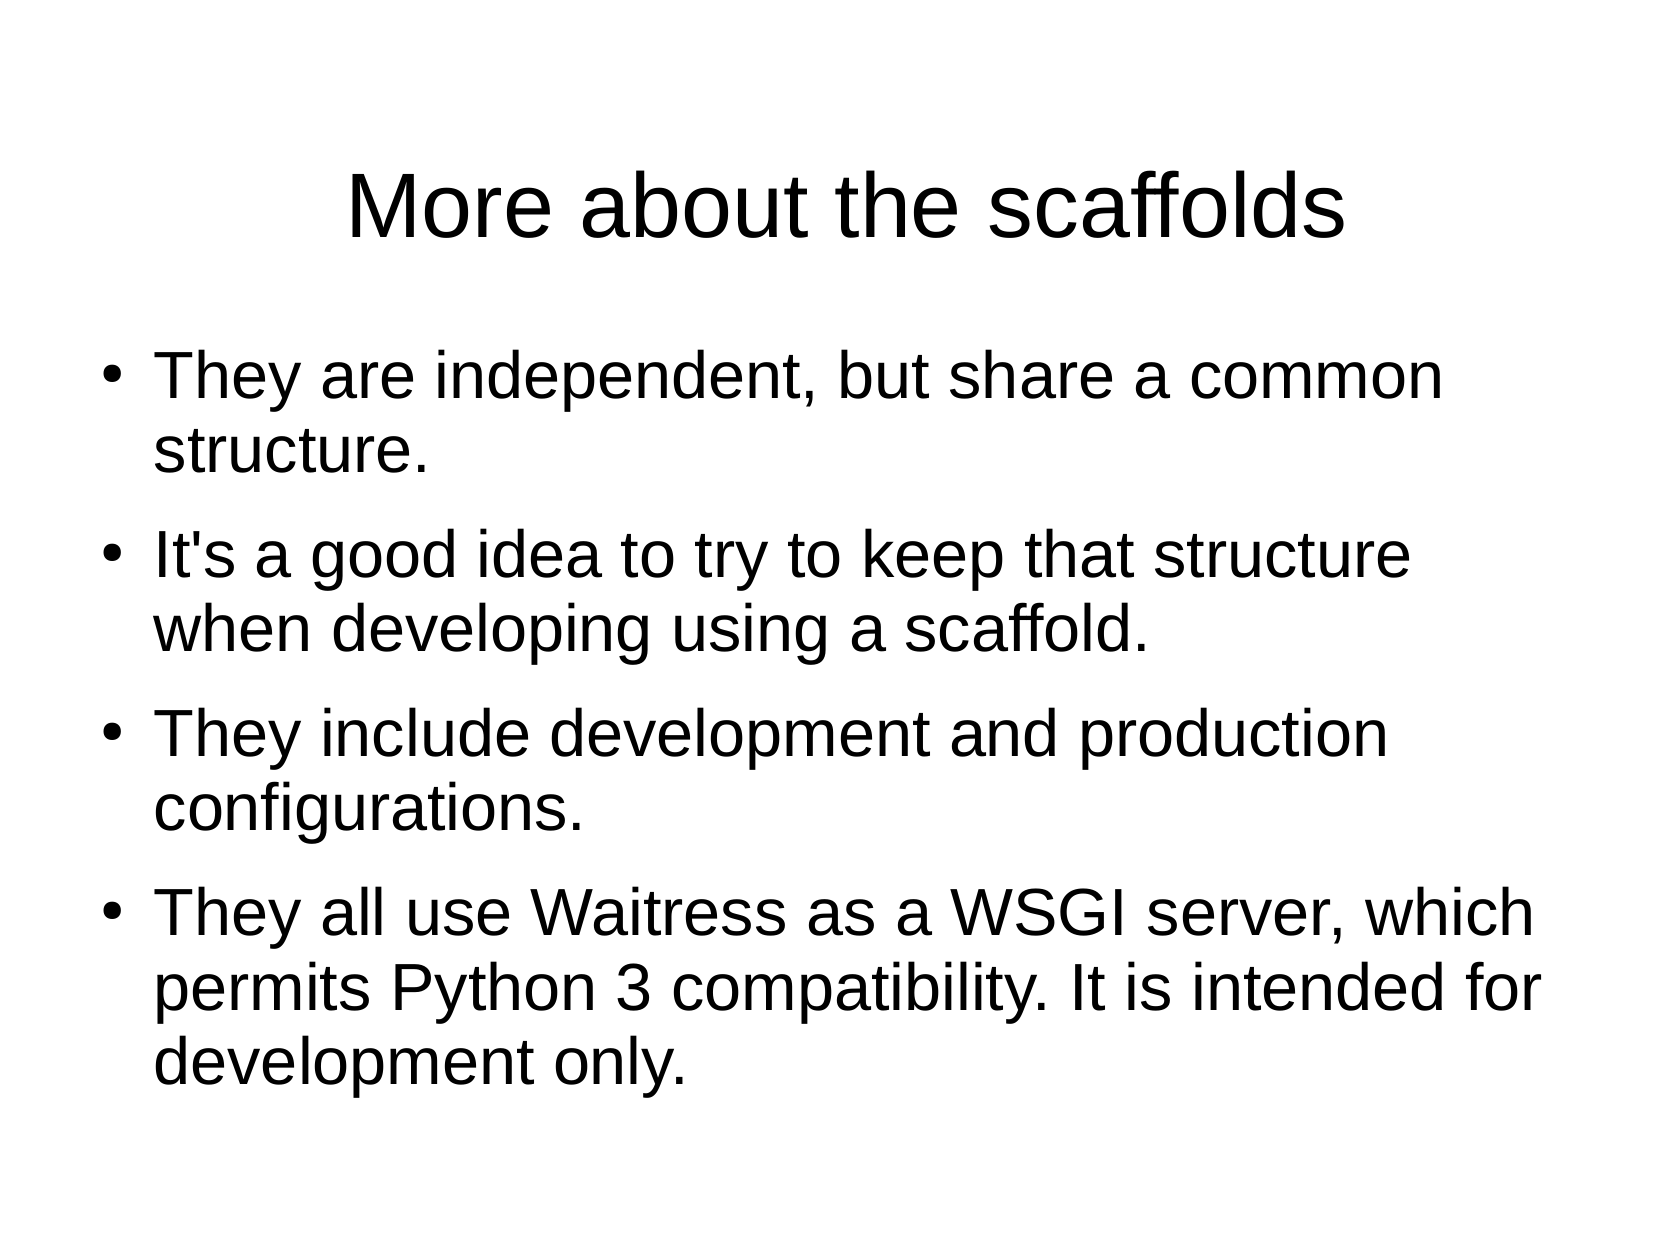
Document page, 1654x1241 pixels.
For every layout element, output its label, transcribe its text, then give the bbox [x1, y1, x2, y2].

title More about the scaffolds [82, 112, 1612, 301]
list They are independent, but share a common structure. It's a good idea to try to keep that structure when developing using a scaffold. They include development and production configurations. They all use Waitress as a WSGI server, which permits Python 3 compatibility. It is intended for development only. [82, 337, 1571, 1157]
